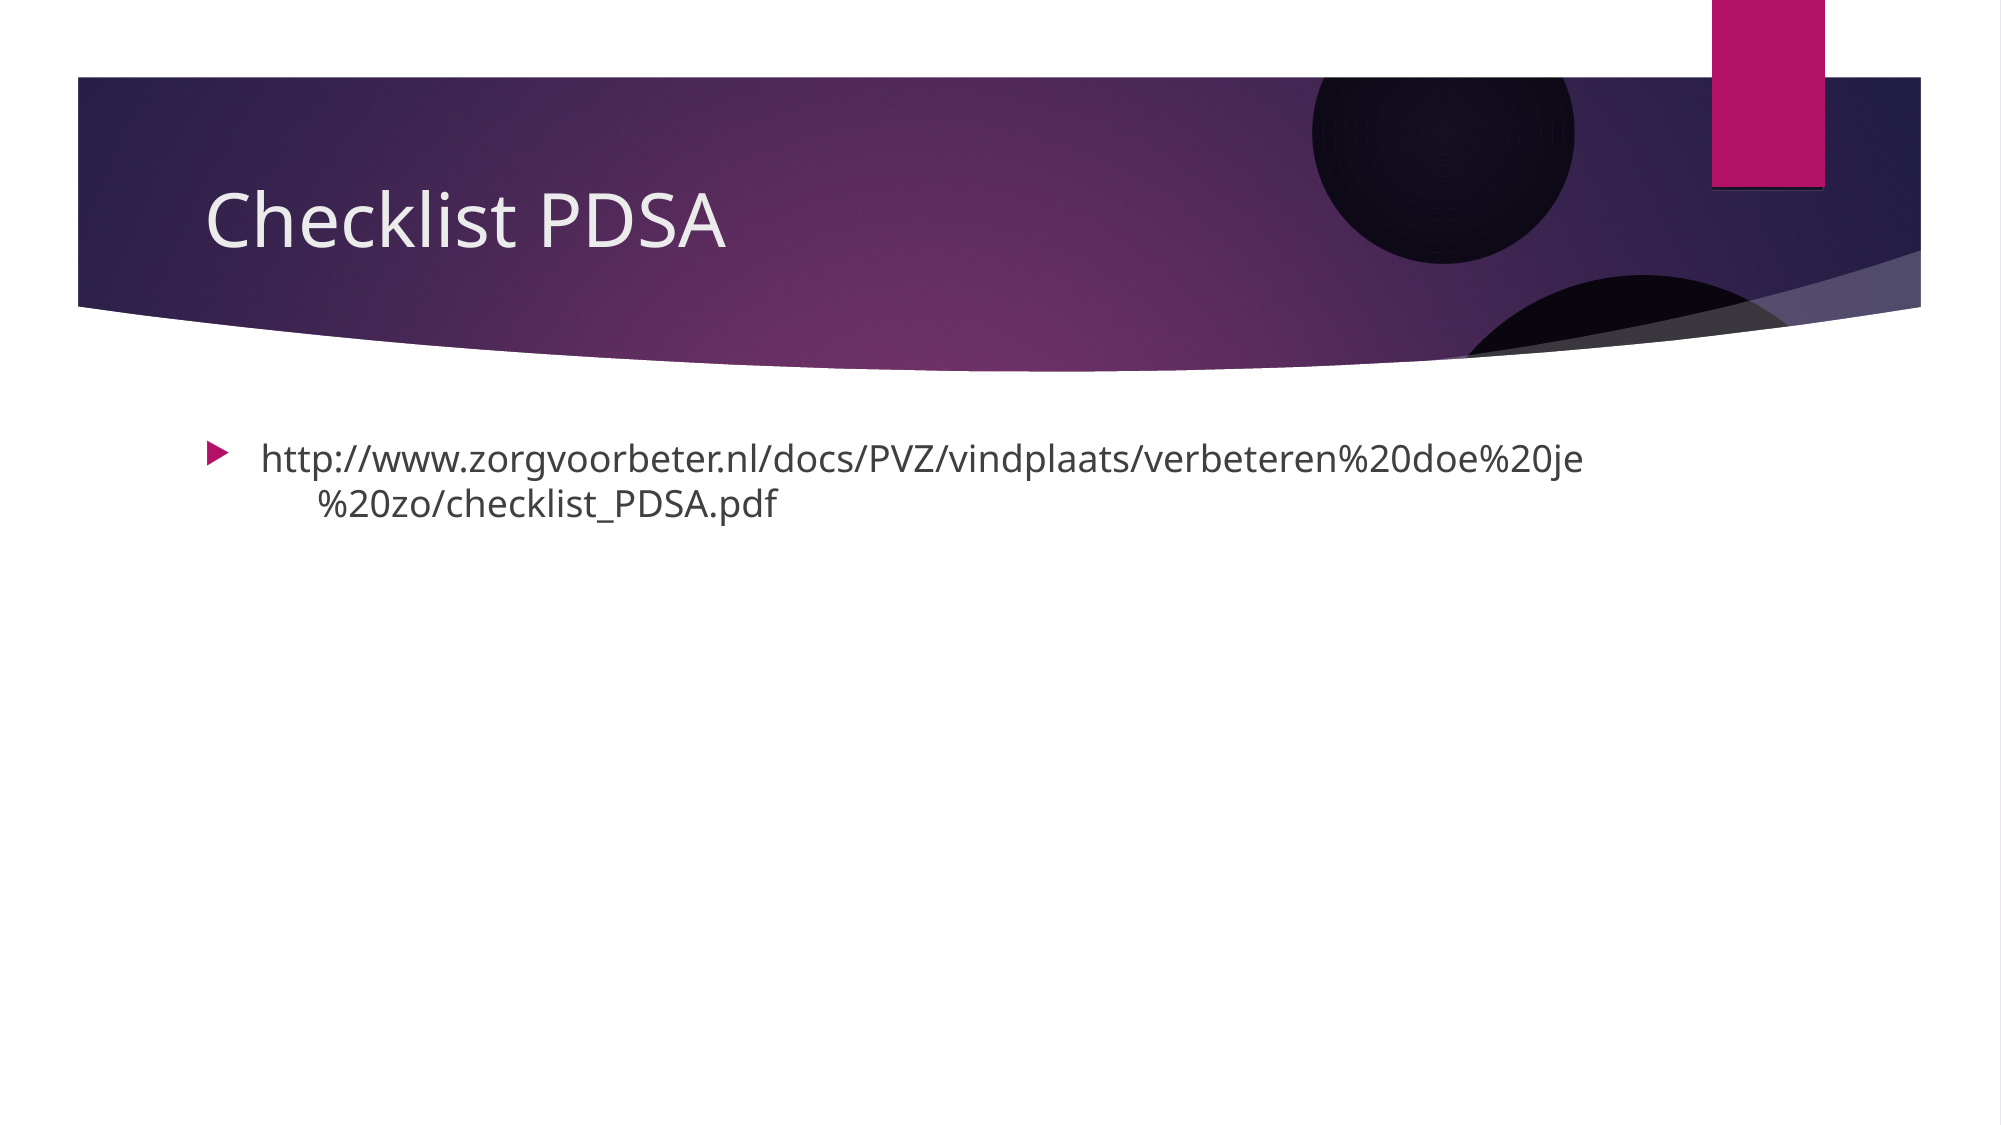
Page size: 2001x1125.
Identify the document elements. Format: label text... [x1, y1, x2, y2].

list http://www.zorgvoorbeter.nl/docs/PVZ/vindplaats/verbeteren%20doe%20je%20zo/checklist_PDSA.pdf [189, 427, 1638, 988]
title Checklist PDSA [189, 159, 1627, 276]
